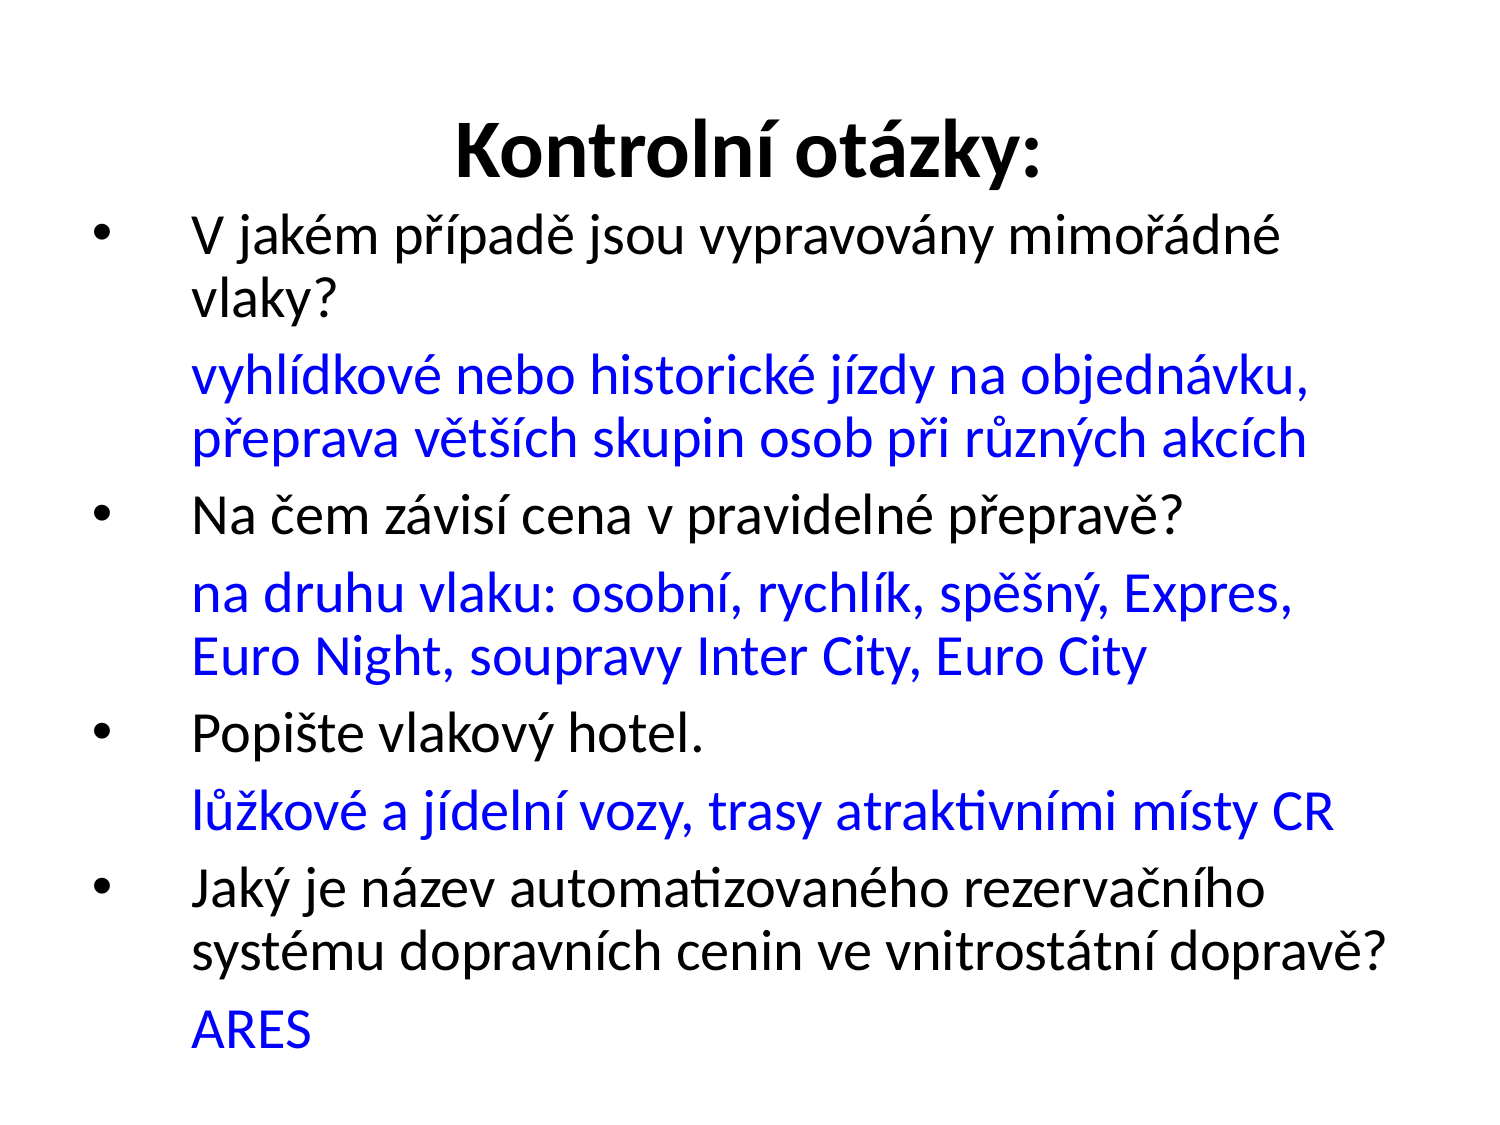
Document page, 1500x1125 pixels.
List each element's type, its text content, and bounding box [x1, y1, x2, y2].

list V jakém případě jsou vypravovány mimořádné vlaky? vyhlídkové nebo historické jízdy na objednávku, přeprava větších skupin osob při různých akcích Na čem závisí cena v pravidelné přepravě? na druhu vlaku: osobní, rychlík, spěšný, Expres, Euro Night, soupravy Inter City, Euro City Popište vlakový hotel. lůžkové a jídelní vozy, trasy atraktivními místy CR Jaký je název automatizovaného rezervačního systému dopravních cenin ve vnitrostátní dopravě? ARES [76, 196, 1427, 1125]
title Kontrolní otázky: [75, 0, 1426, 302]
